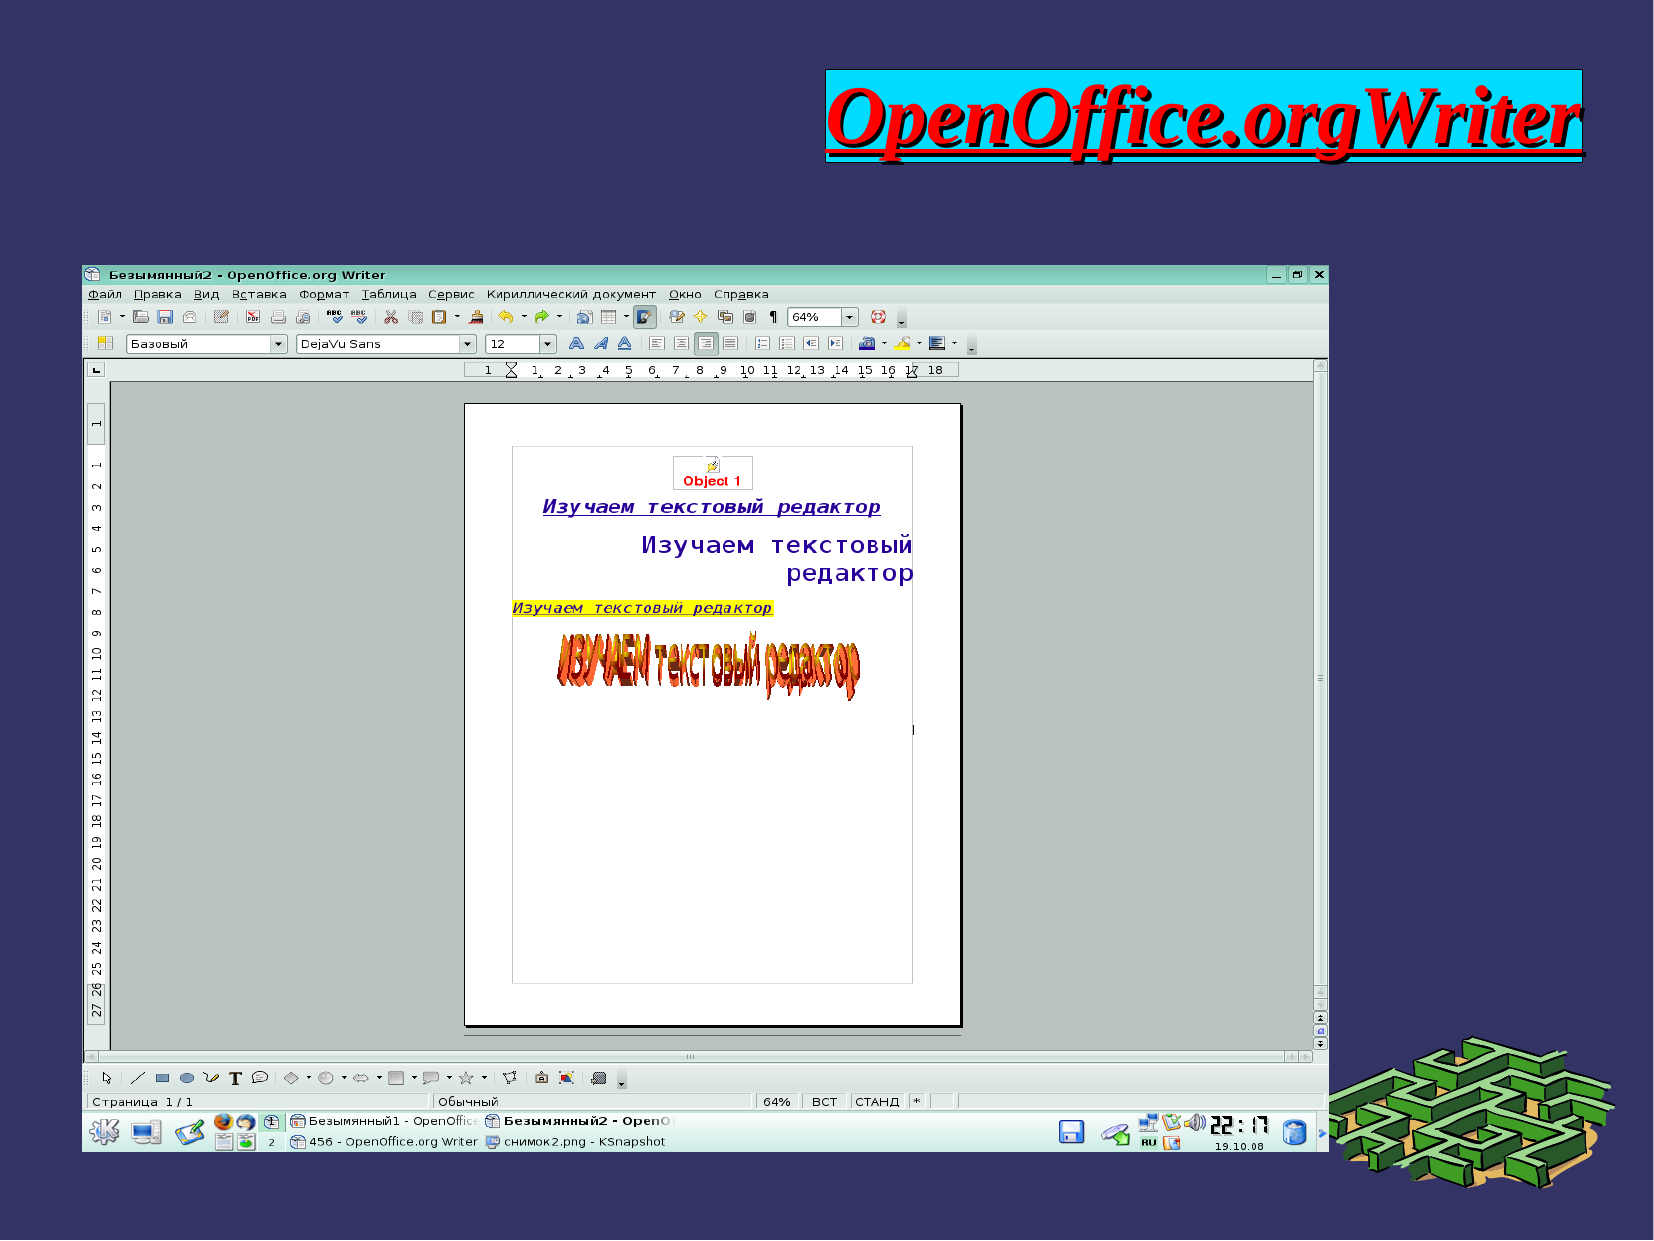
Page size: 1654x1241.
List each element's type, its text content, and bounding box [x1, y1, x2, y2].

text_box OpenOffice.orgWriter [825, 153, 885, 163]
text_box OpenOffice.orgWriter [898, 157, 1074, 163]
text_box OpenOffice.orgWriter [825, 69, 1583, 152]
text_box OpenOffice.orgWriter [1112, 157, 1321, 163]
text_box OpenOffice.orgWriter [1087, 109, 1106, 149]
picture [82, 265, 1329, 1152]
text_box OpenOffice.orgWriter [1344, 157, 1583, 163]
